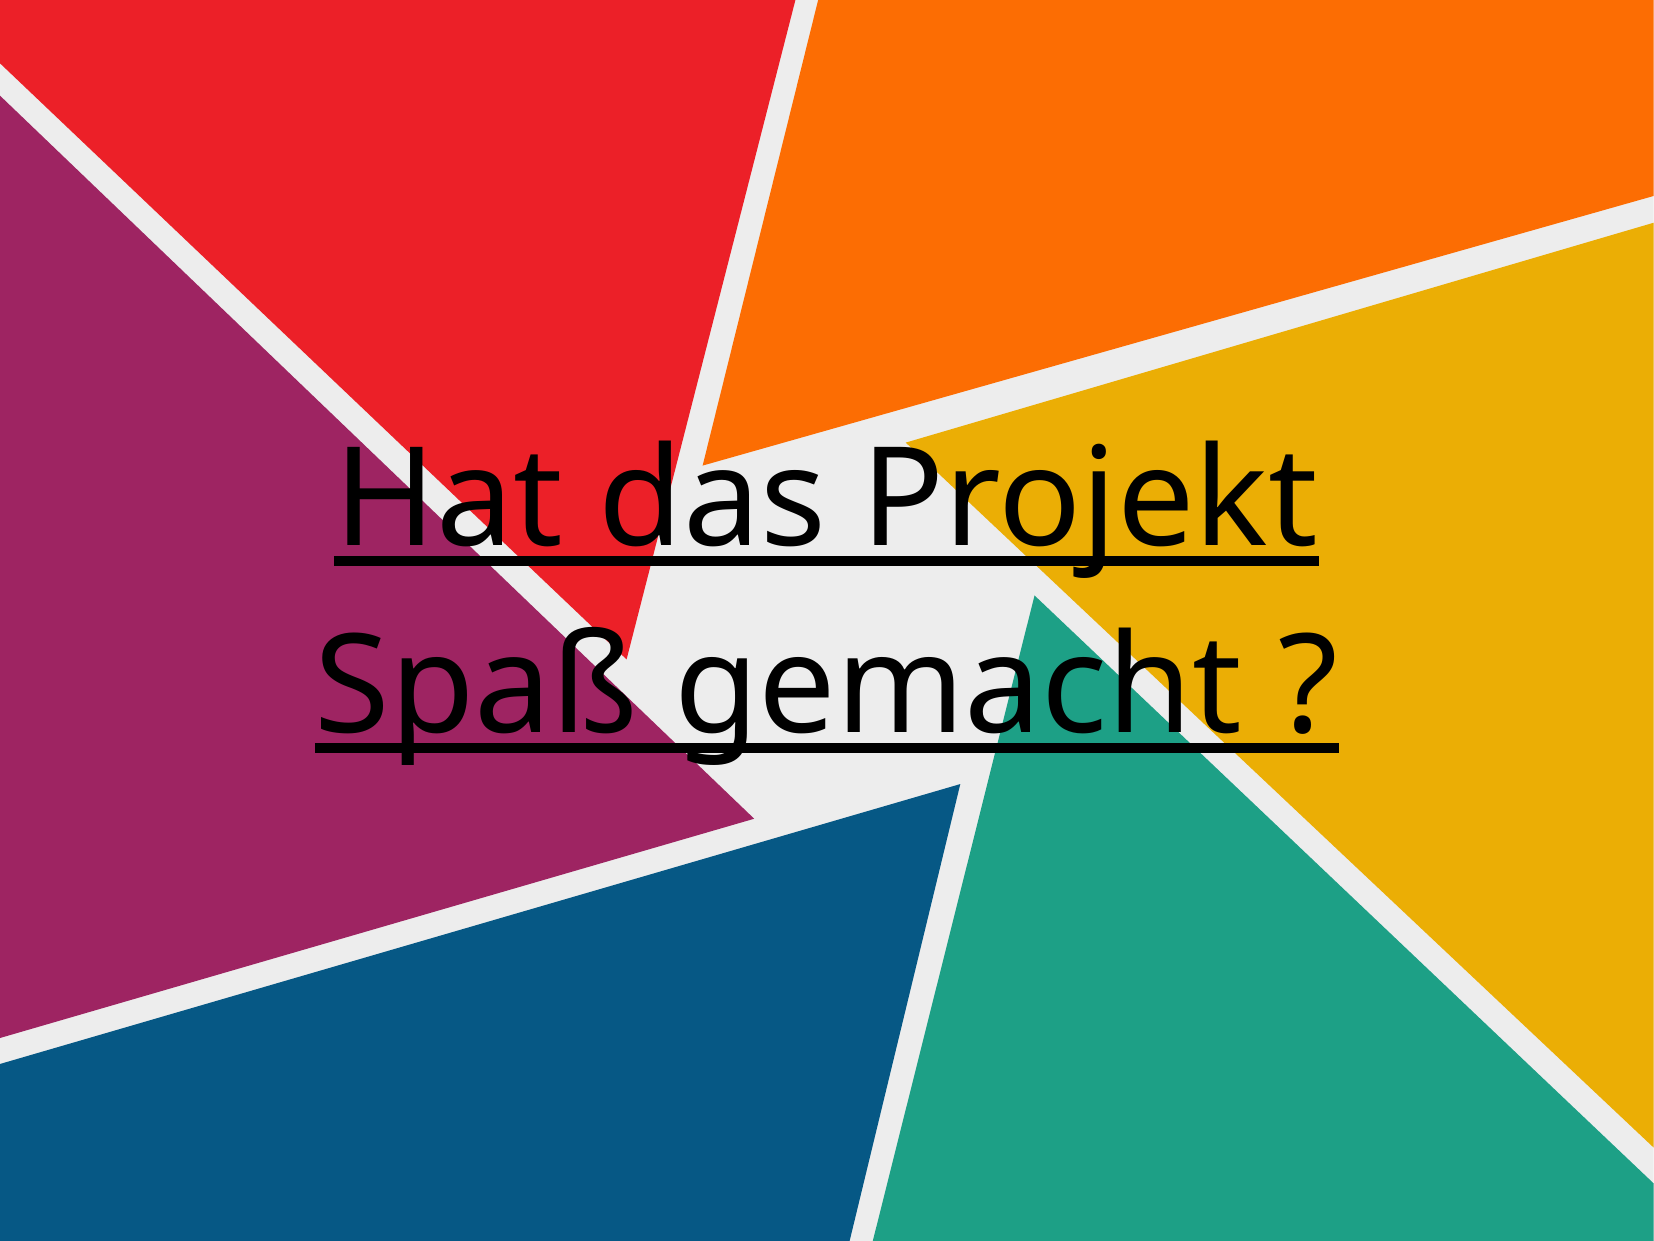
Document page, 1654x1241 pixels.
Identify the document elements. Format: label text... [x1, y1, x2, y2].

title Hat das Projekt Spaß gemacht ? [82, 49, 1571, 1123]
